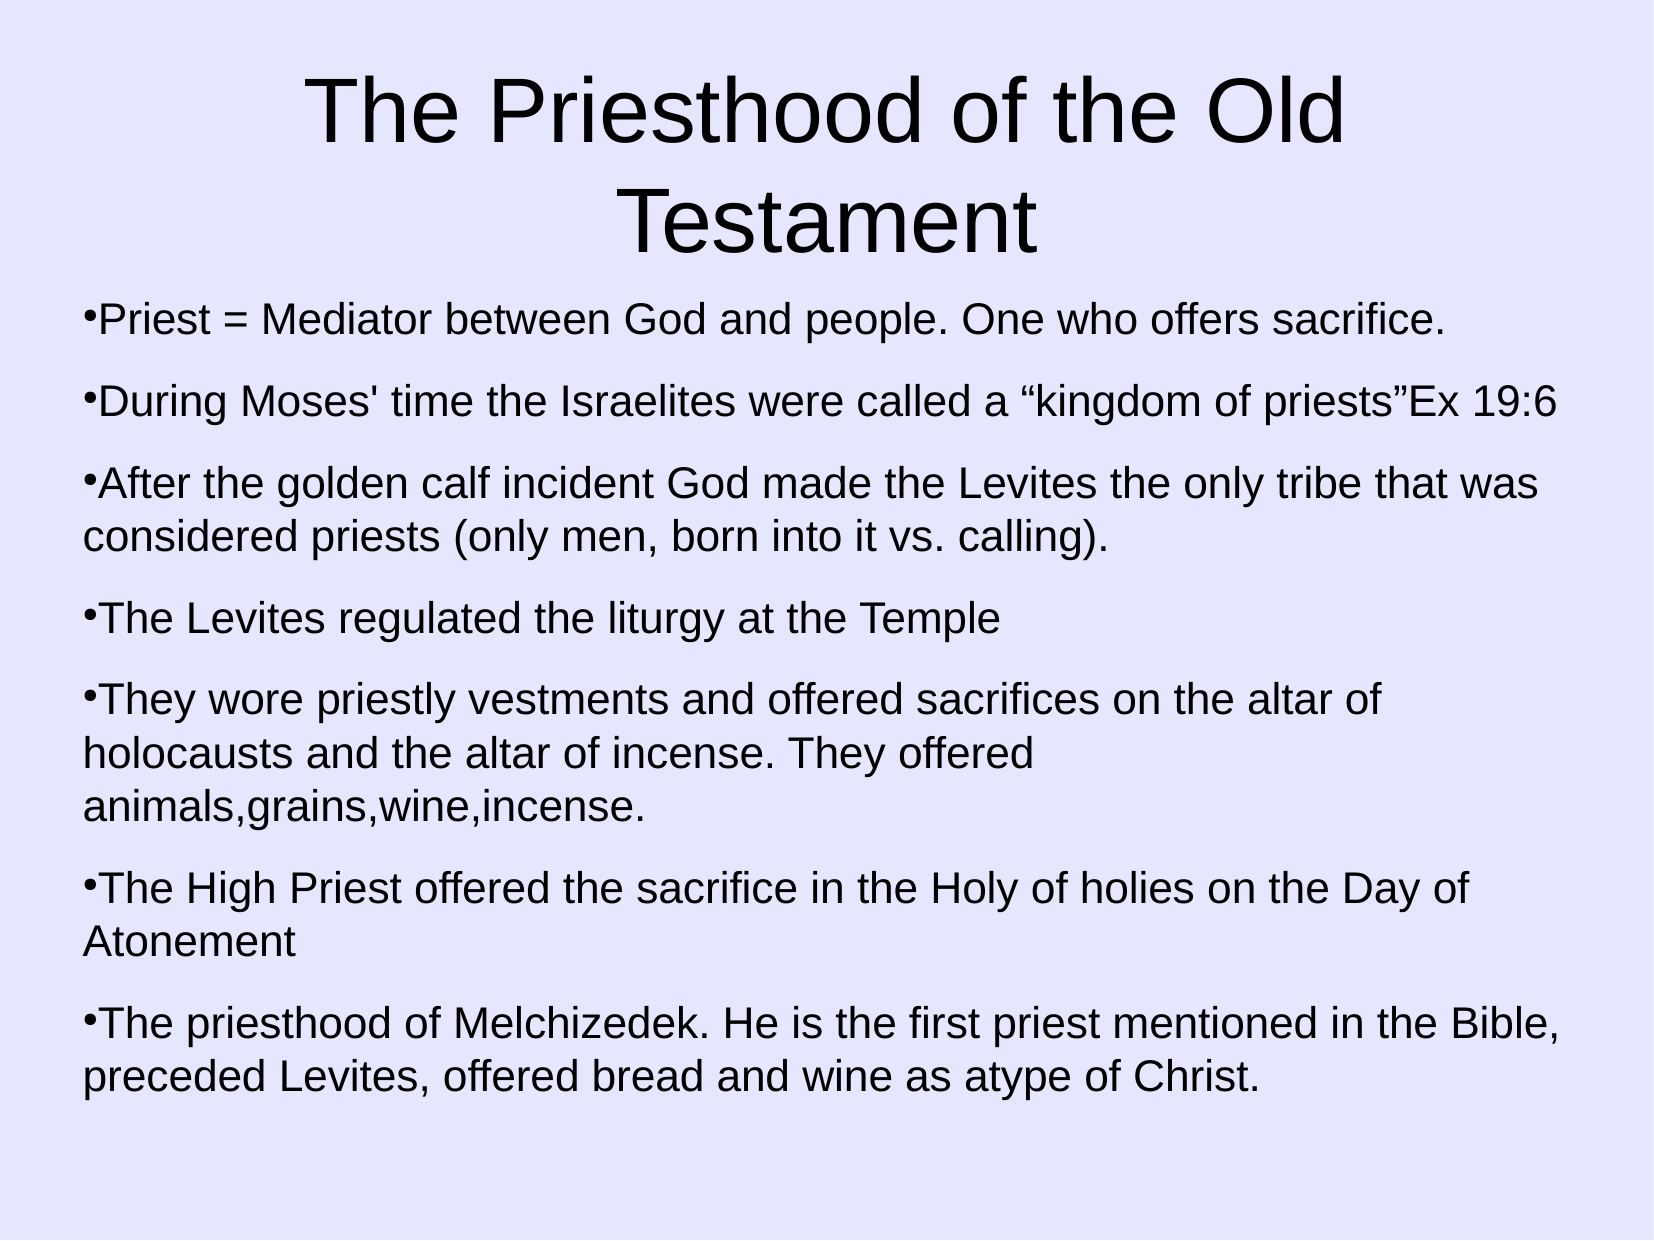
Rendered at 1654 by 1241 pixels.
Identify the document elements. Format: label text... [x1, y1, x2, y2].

title The Priesthood of the Old Testament [82, 50, 1571, 256]
list Priest = Mediator between God and people. One who offers sacrifice. During Moses' time the Israelites were called a “kingdom of priests”Ex 19:6 After the golden calf incident God made the Levites the only tribe that was considered priests (only men, born into it vs. calling). The Levites regulated the liturgy at the Temple They wore priestly vestments and offered sacrifices on the altar of holocausts and the altar of incense. They offered animals,grains,wine,incense. The High Priest offered the sacrifice in the Holy of holies on the Day of Atonement The priesthood of Melchizedek. He is the first priest mentioned in the Bible, preceded Levites, offered bread and wine as atype of Christ. [82, 290, 1571, 1131]
